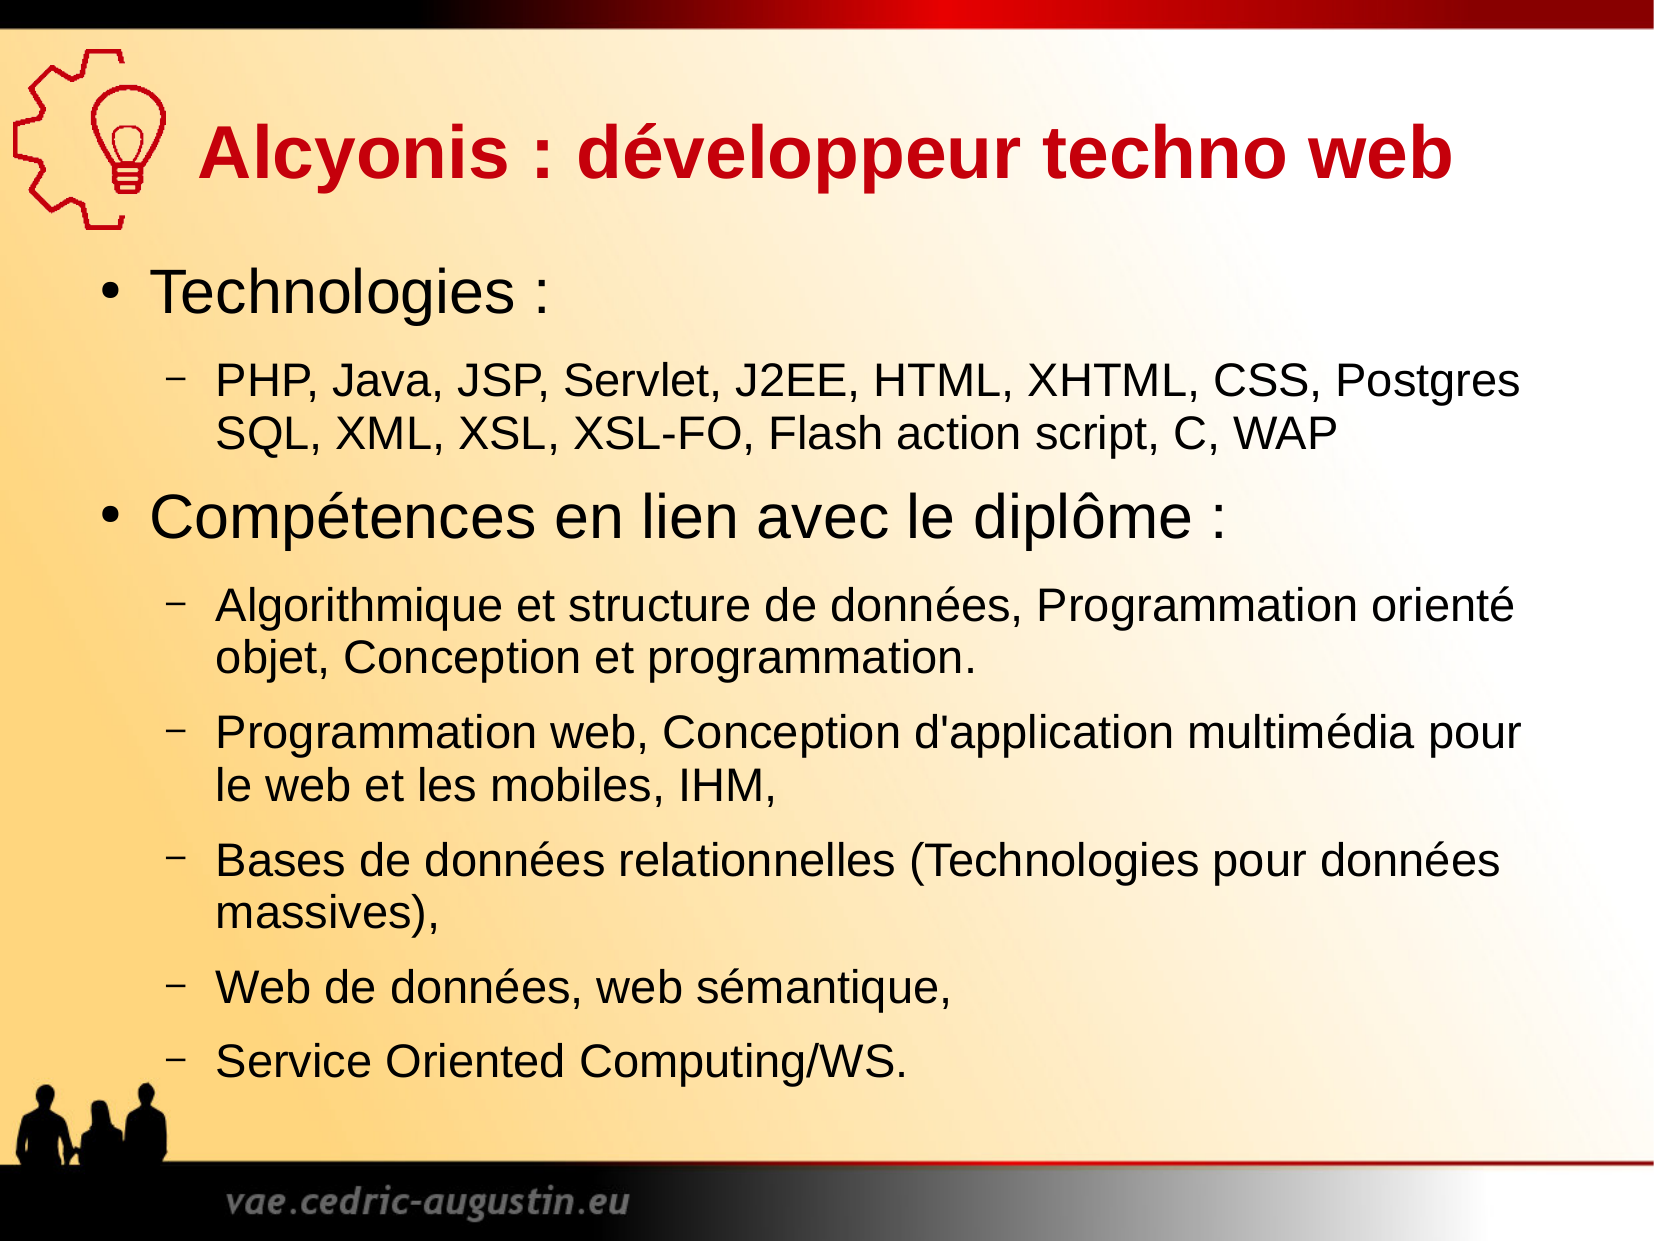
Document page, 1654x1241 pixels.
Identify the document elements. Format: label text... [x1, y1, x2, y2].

list Technologies : PHP, Java, JSP, Servlet, J2EE, HTML, XHTML, CSS, Postgres SQL, XML, XSL, XSL-FO, Flash action script, C, WAP Compétences en lien avec le diplôme : Algorithmique et structure de données, Programmation orienté objet, Conception et programmation. Programmation web, Conception d'application multimédia pour le web et les mobiles, IHM, Bases de données relationnelles (Technologies pour données massives), Web de données, web sémantique, Service Oriented Computing/WS. [82, 256, 1571, 1099]
picture [0, 0, 1654, 1241]
title Alcyonis : développeur techno web [82, 49, 1571, 256]
